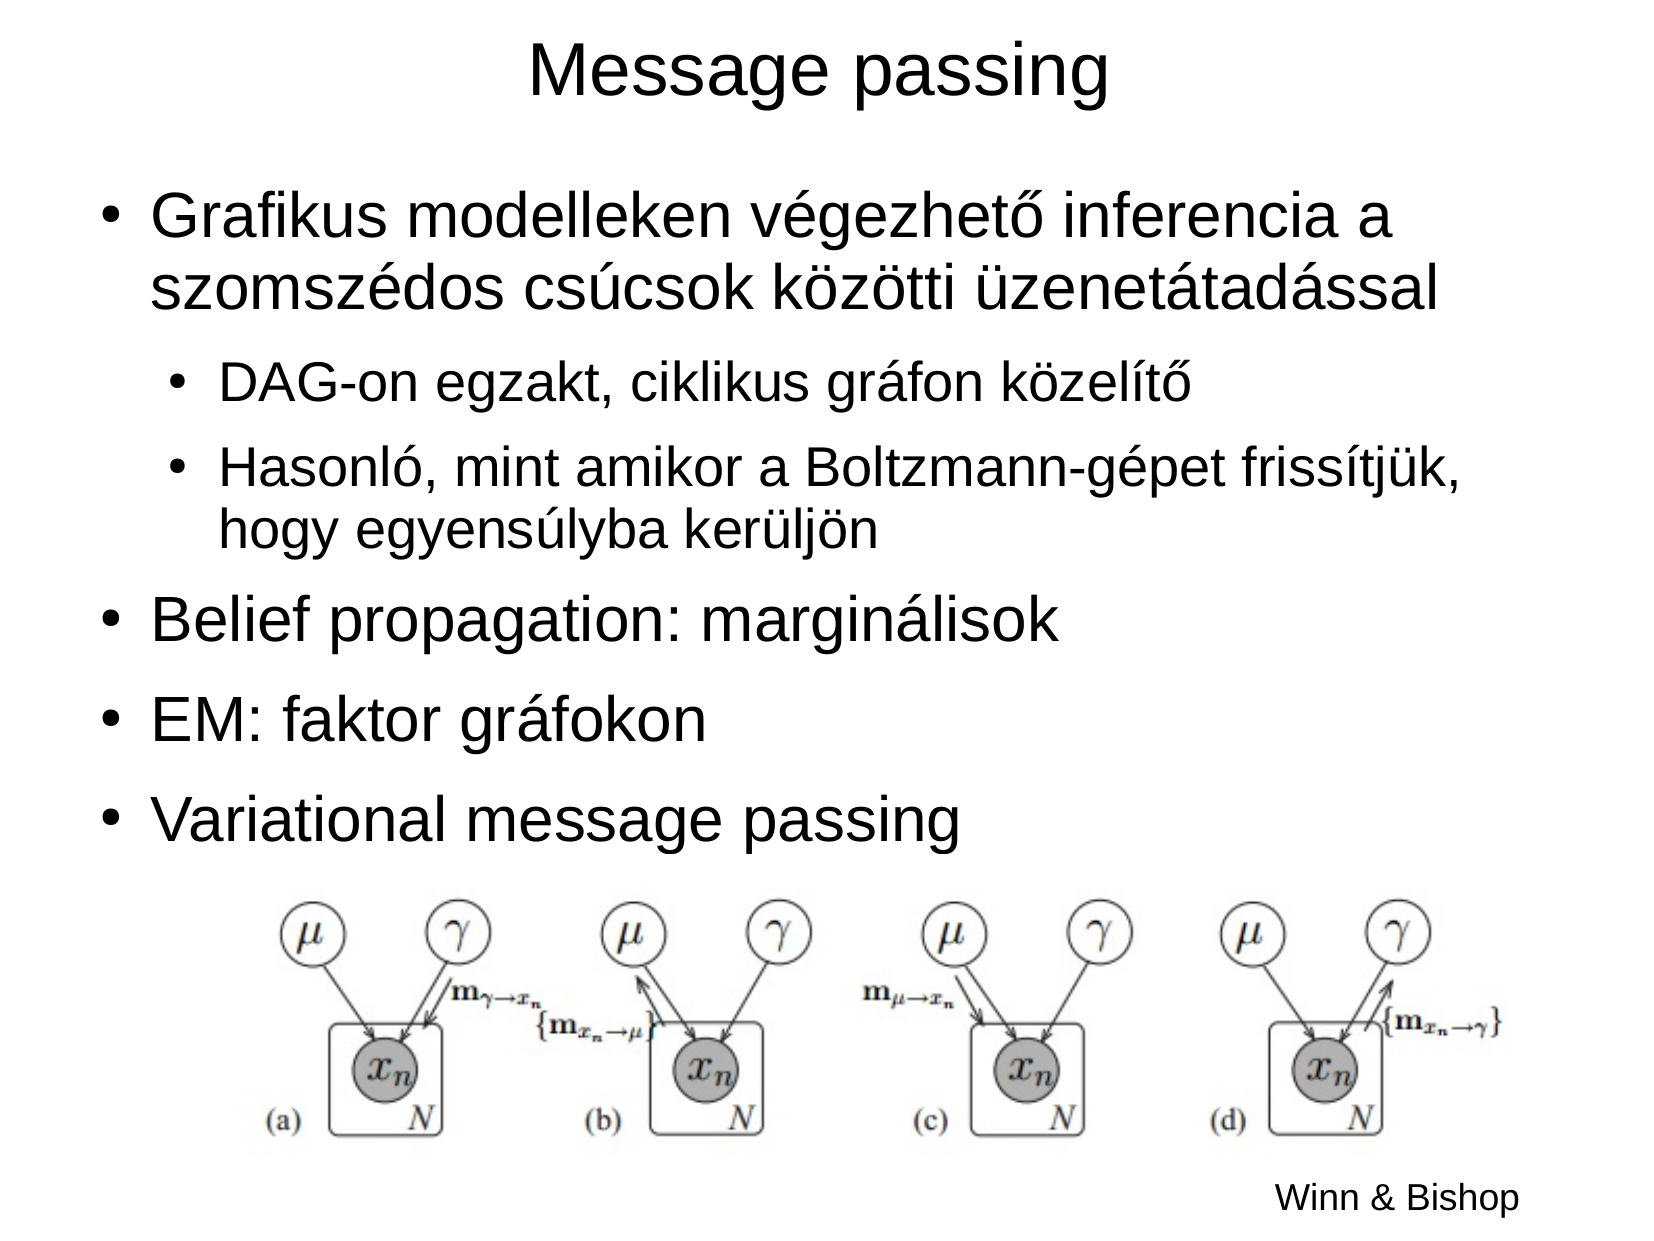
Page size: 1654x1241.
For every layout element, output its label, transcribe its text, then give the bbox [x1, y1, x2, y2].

text_box Winn & Bishop [1260, 1169, 1536, 1227]
picture [210, 854, 1542, 1170]
list Grafikus modelleken végezhető inferencia a szomszédos csúcsok közötti üzenetátadással DAG-on egzakt, ciklikus gráfon közelítő Hasonló, mint amikor a Boltzmann-gépet frissítjük, hogy egyensúlyba kerüljön Belief propagation: marginálisok EM: faktor gráfokon Variational message passing [82, 180, 1571, 856]
title Message passing [75, 4, 1564, 136]
